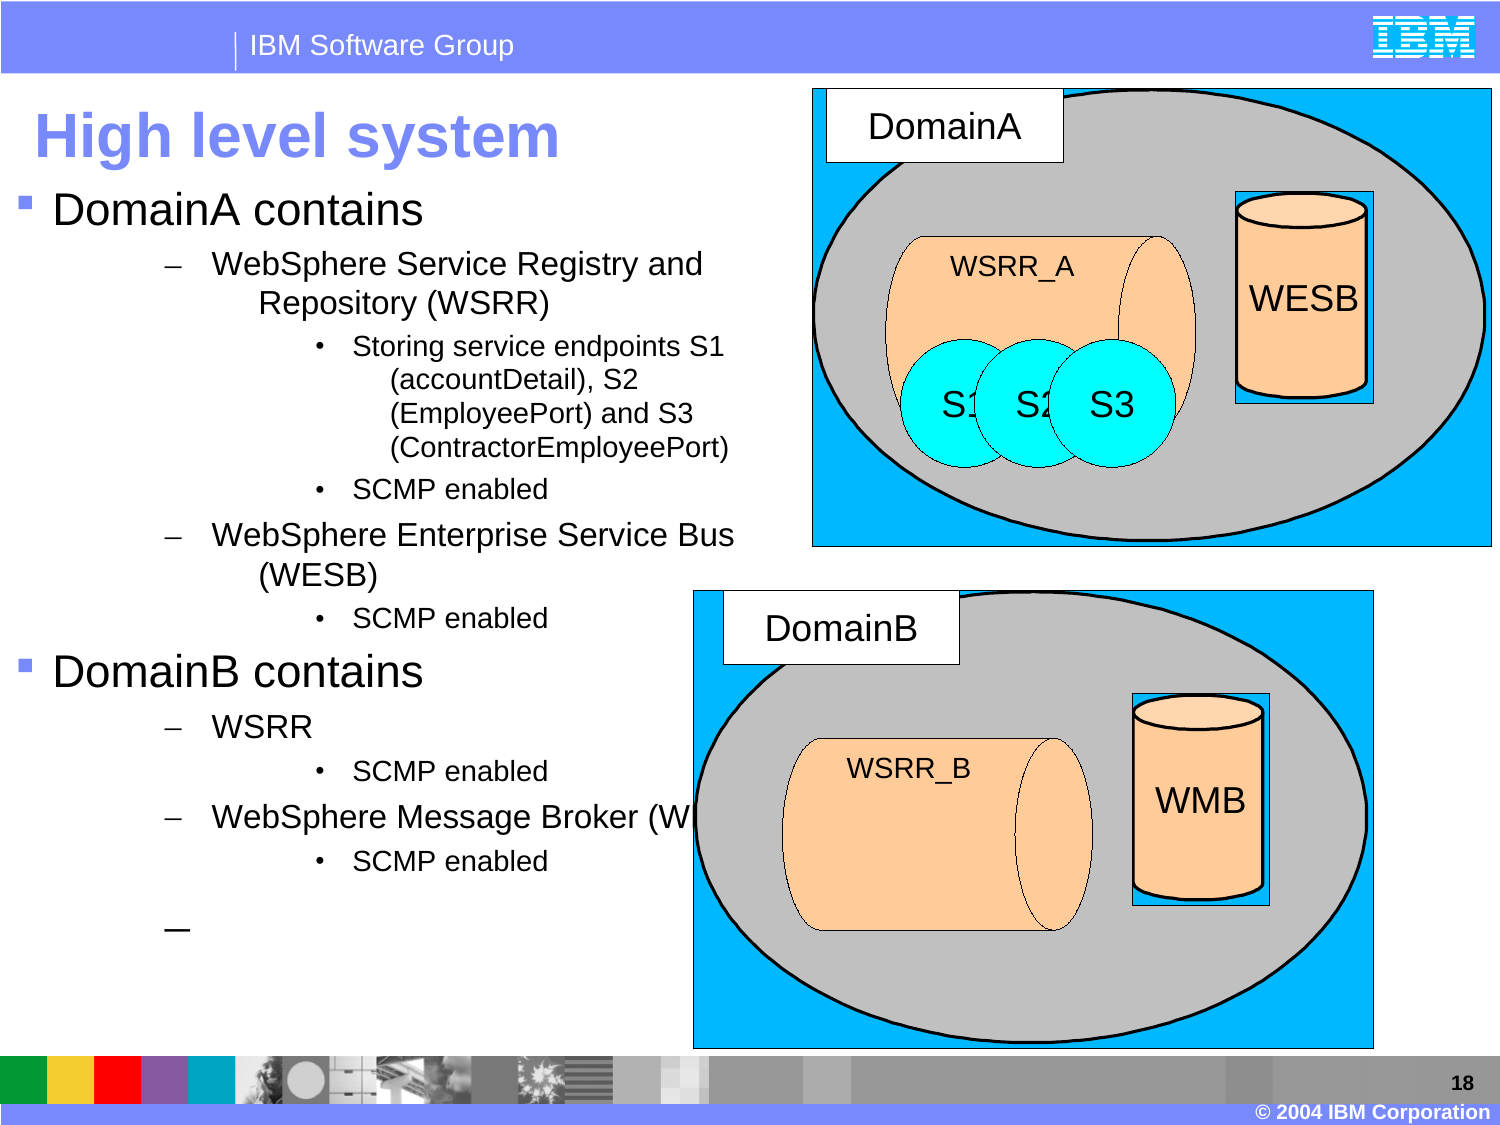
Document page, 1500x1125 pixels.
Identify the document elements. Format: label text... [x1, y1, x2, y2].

text_box DomainB [723, 590, 960, 664]
text_box S1 [900, 339, 1001, 468]
text_box S2 [974, 339, 1075, 468]
title High level system [19, 97, 812, 181]
picture [693, 590, 1367, 1043]
text_box DomainA [827, 89, 1063, 162]
text_box [1092, 118, 1329, 162]
text_box WSRR_B [846, 751, 980, 795]
text_box [782, 738, 1093, 931]
text_box WSRR_A [949, 249, 1084, 293]
picture [0, 1056, 1500, 1104]
text_box [885, 236, 1196, 418]
list DomainA contains WebSphere Service Registry and Repository (WSRR) Storing service endpoints S1 (accountDetail), S2 (EmployeePort) and S3 (ContractorEmployeePort) SCMP enabled WebSphere Enterprise Service Bus (WESB) SCMP enabled DomainB contains WSRR SCMP enabled WebSphere Message Broker (WMB) SCMP enabled [0, 183, 805, 911]
picture [812, 88, 1485, 541]
text_box S3 [1048, 339, 1176, 468]
